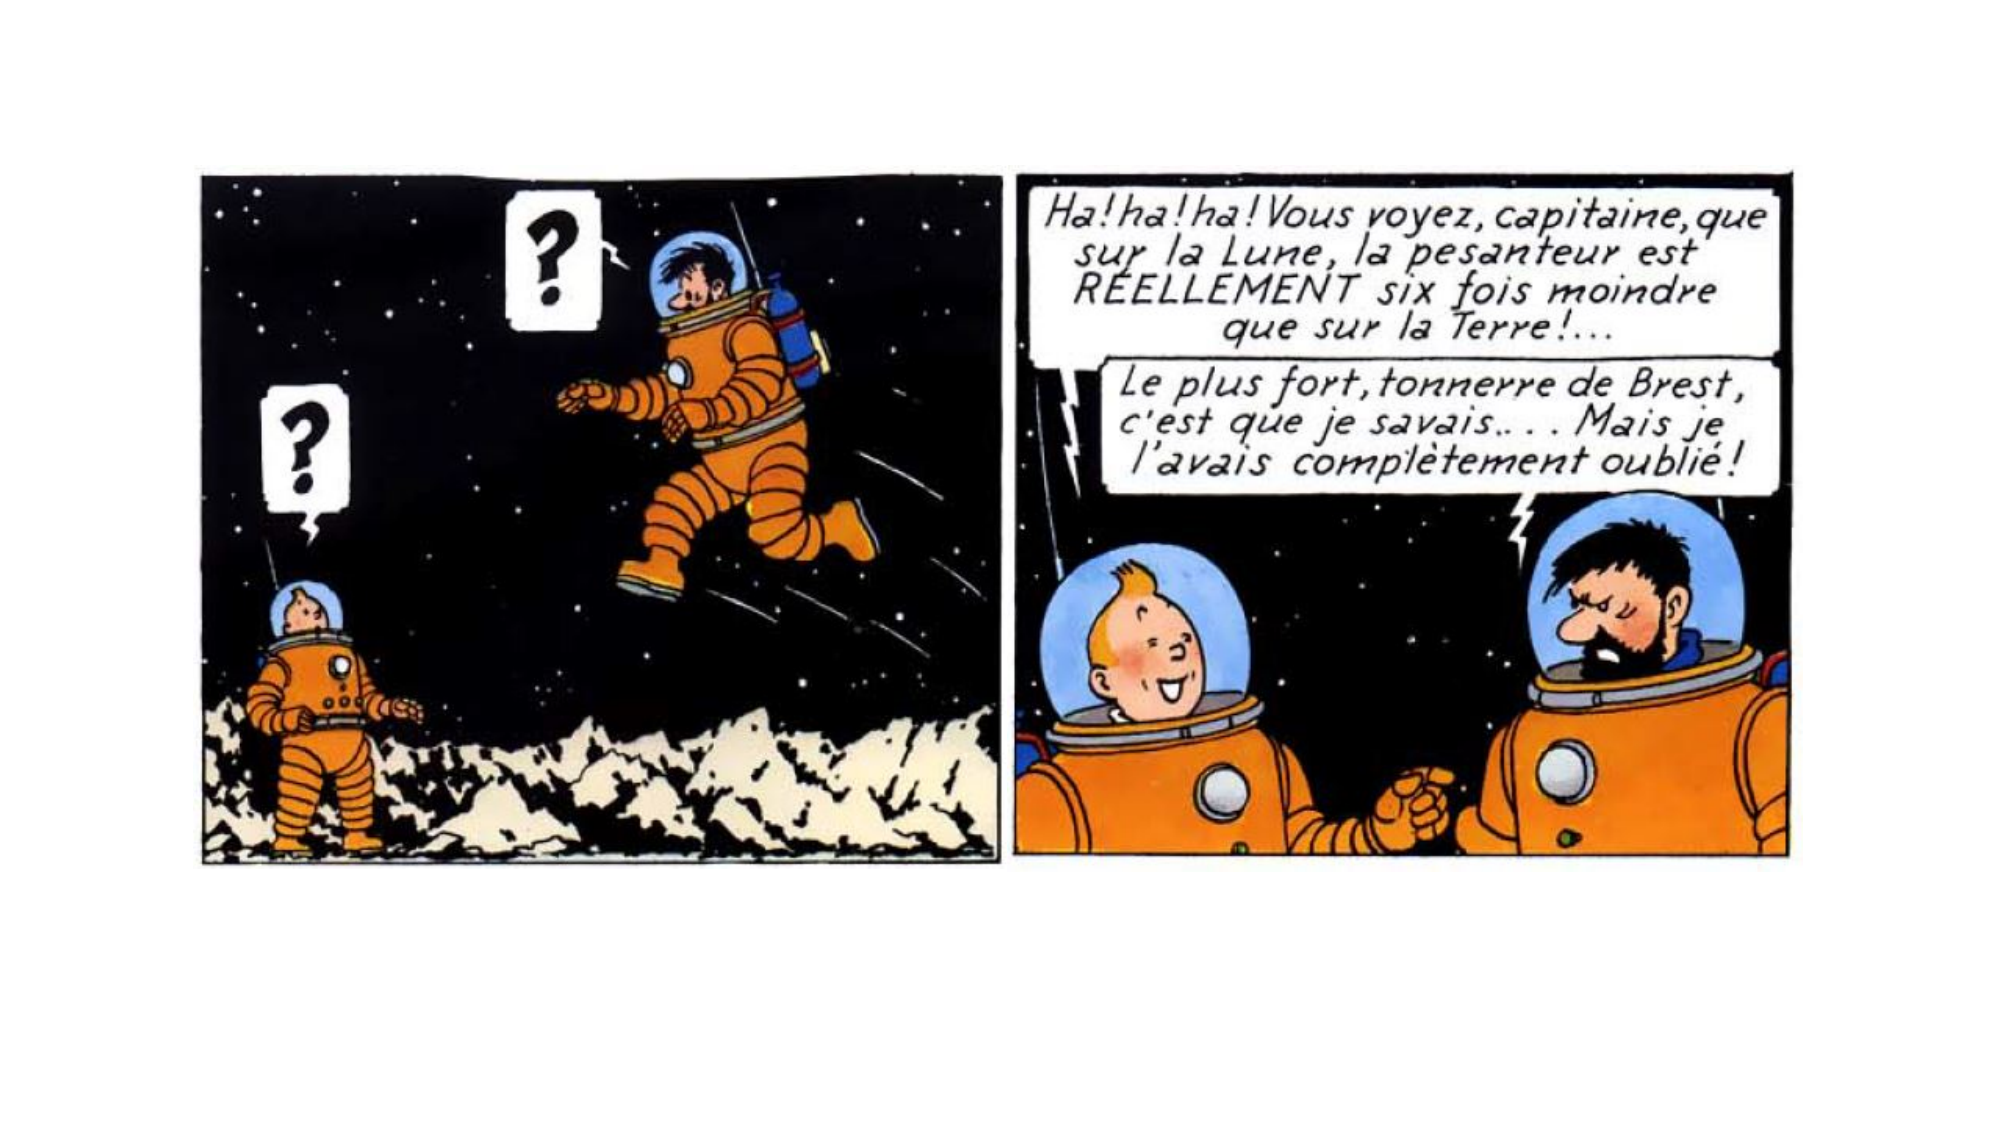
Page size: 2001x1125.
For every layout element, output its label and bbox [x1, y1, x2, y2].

picture [193, 165, 1803, 872]
